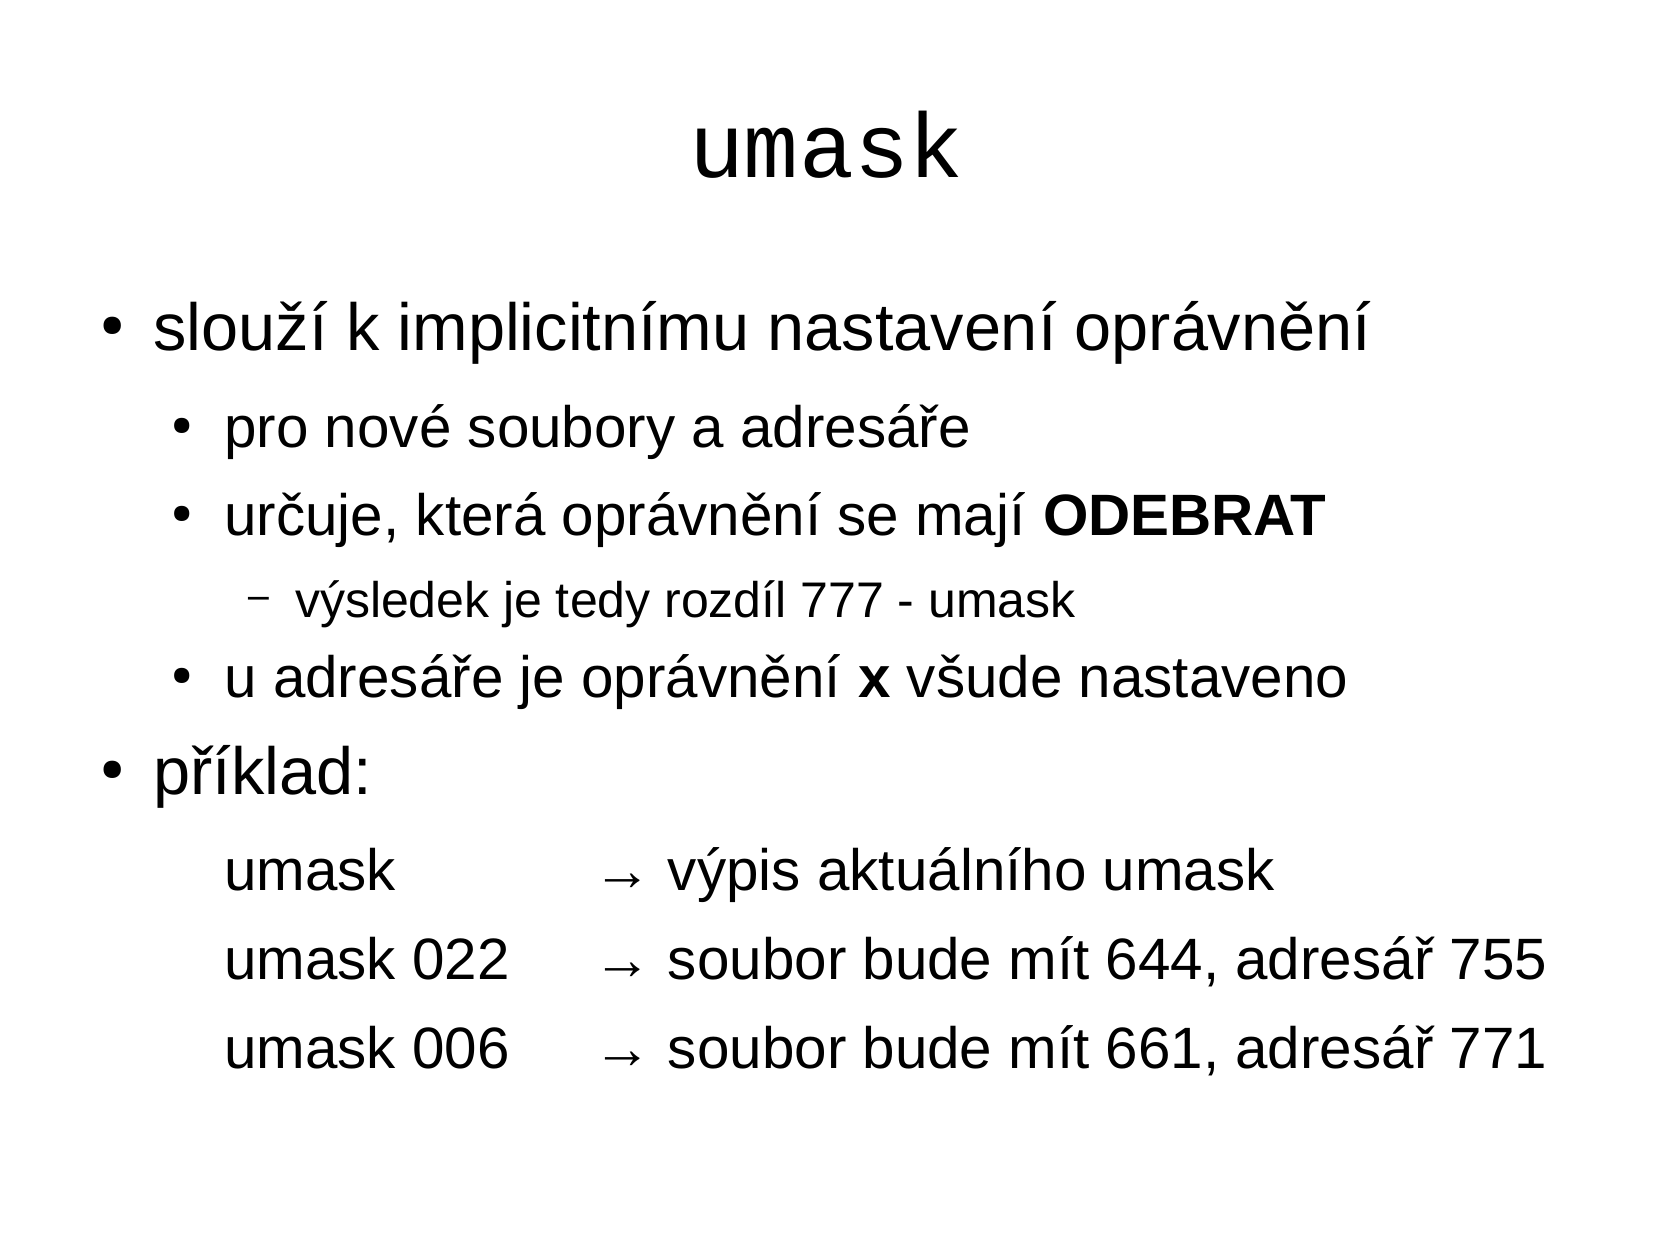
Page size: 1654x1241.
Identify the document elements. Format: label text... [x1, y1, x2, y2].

list slouží k implicitnímu nastavení oprávnění pro nové soubory a adresáře určuje, která oprávnění se mají ODEBRAT výsledek je tedy rozdíl 777 - umask u adresáře je oprávnění x všude nastaveno příklad: umask → výpis aktuálního umask umask 022 → soubor bude mít 644, adresář 755 umask 006 → soubor bude mít 661, adresář 771 [82, 290, 1571, 1094]
title umask [82, 56, 1571, 250]
